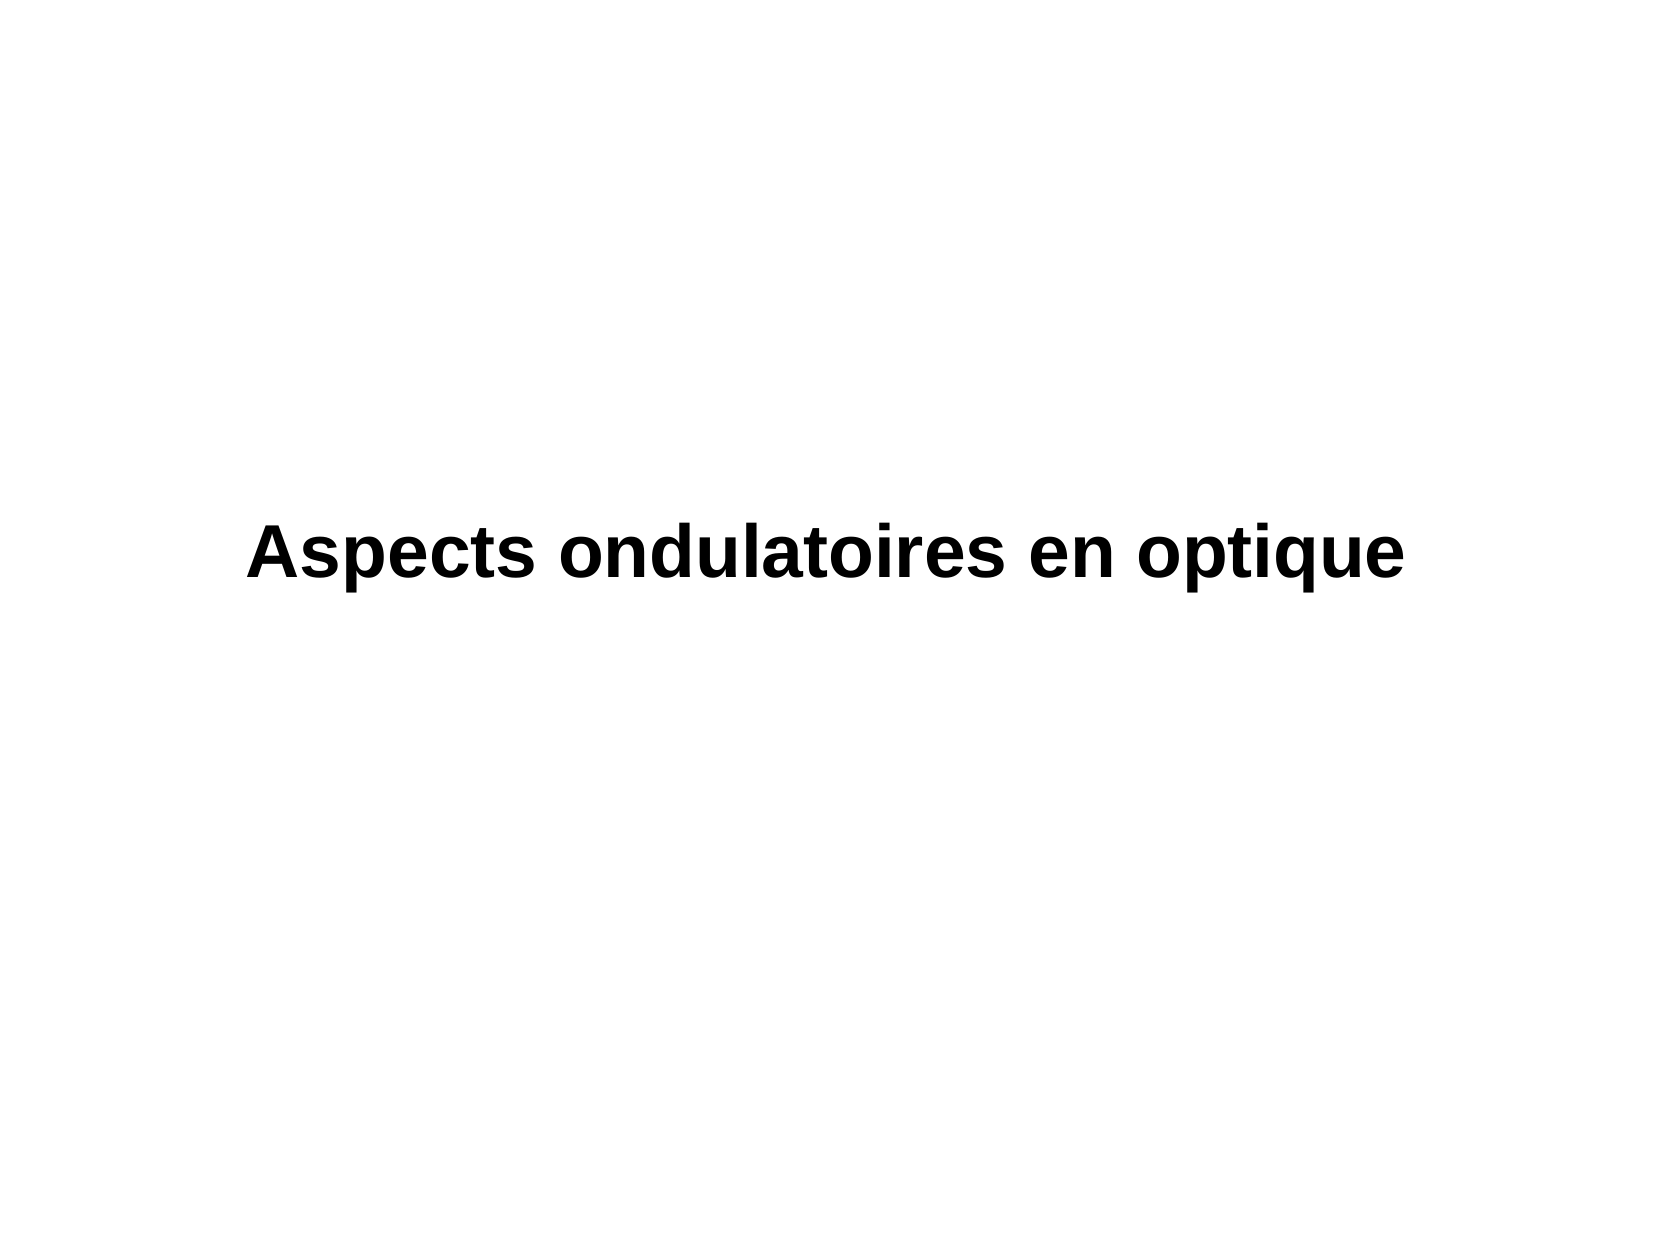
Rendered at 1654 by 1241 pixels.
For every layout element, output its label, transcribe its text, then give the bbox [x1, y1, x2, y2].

text_box Aspects ondulatoires en optique [0, 501, 1654, 601]
